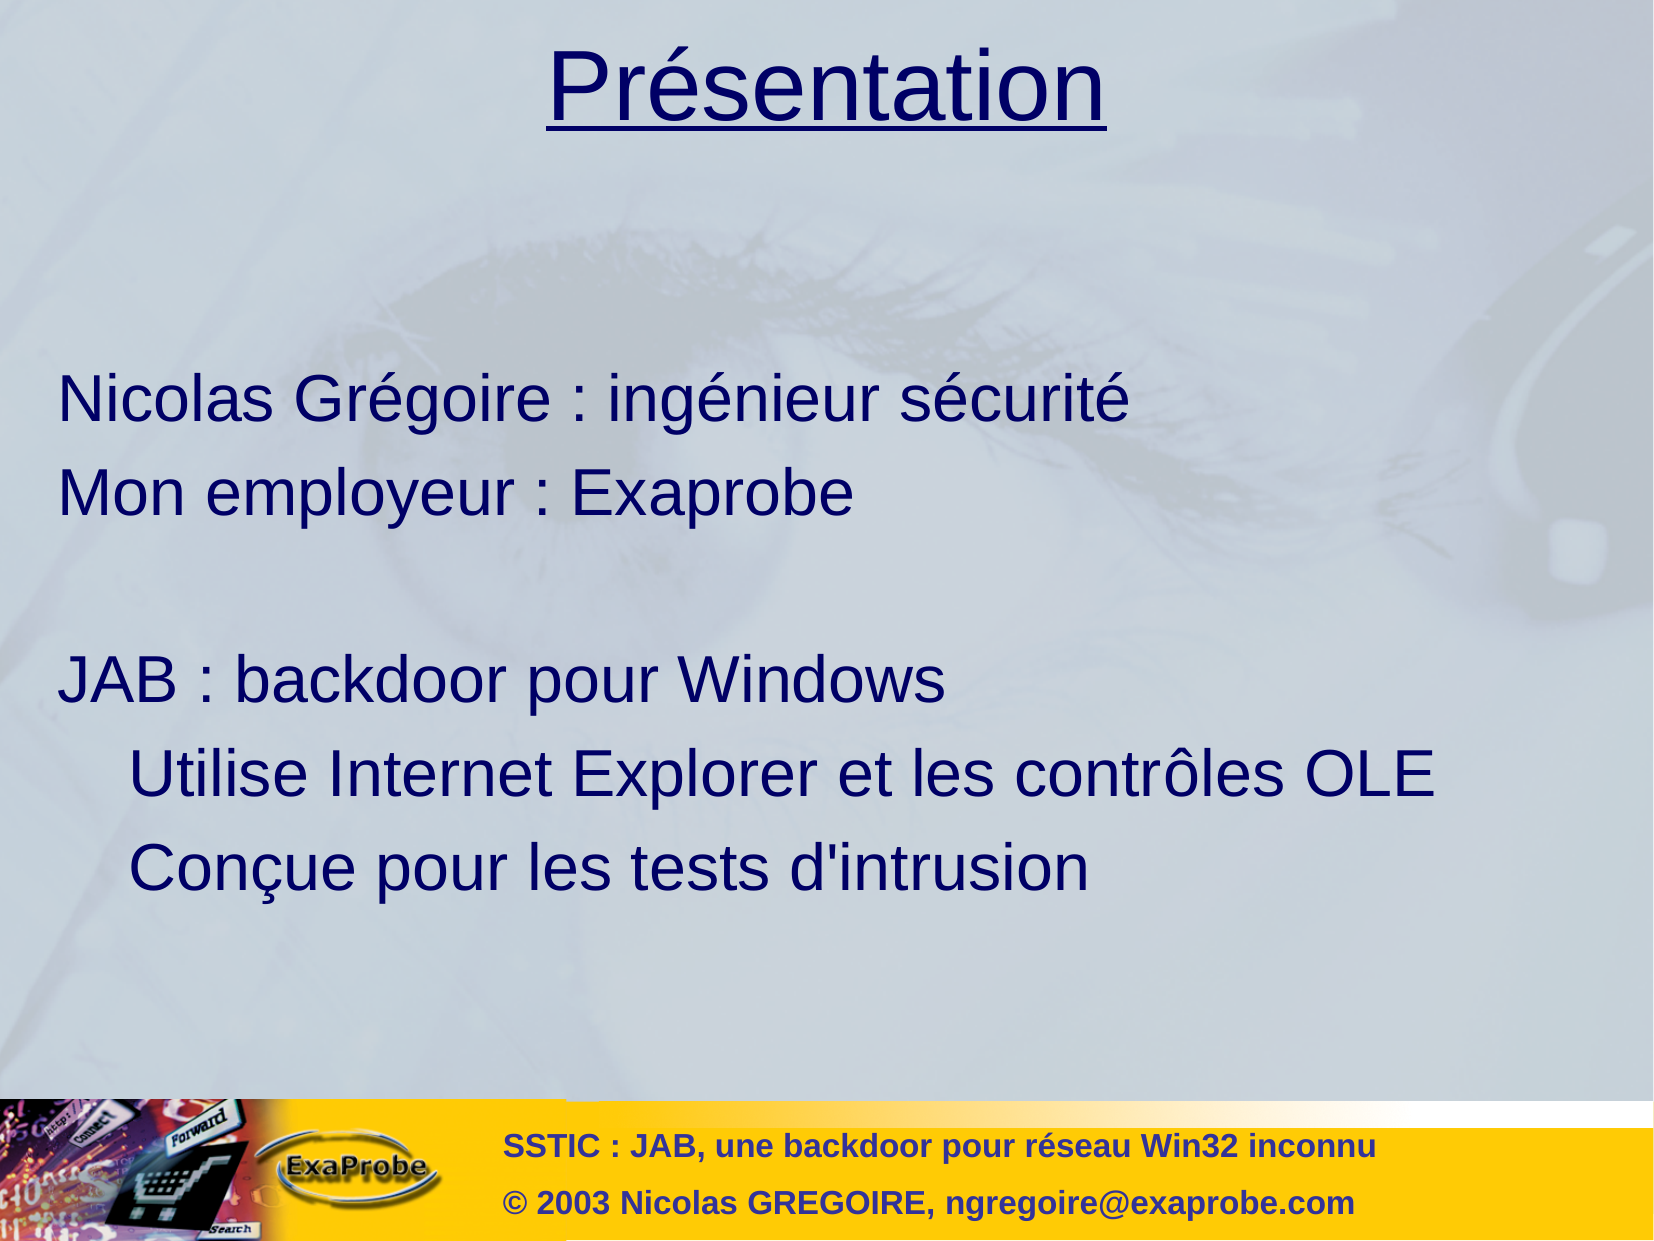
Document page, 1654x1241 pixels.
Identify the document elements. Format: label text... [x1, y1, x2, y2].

subtitle Nicolas Grégoire : ingénieur sécurité Mon employeur : Exaprobe JAB : backdoor pour Windows Utilise Internet Explorer et les contrôles OLE Conçue pour les tests d'intrusion [39, 222, 1623, 1041]
title Présentation [0, 0, 1654, 167]
